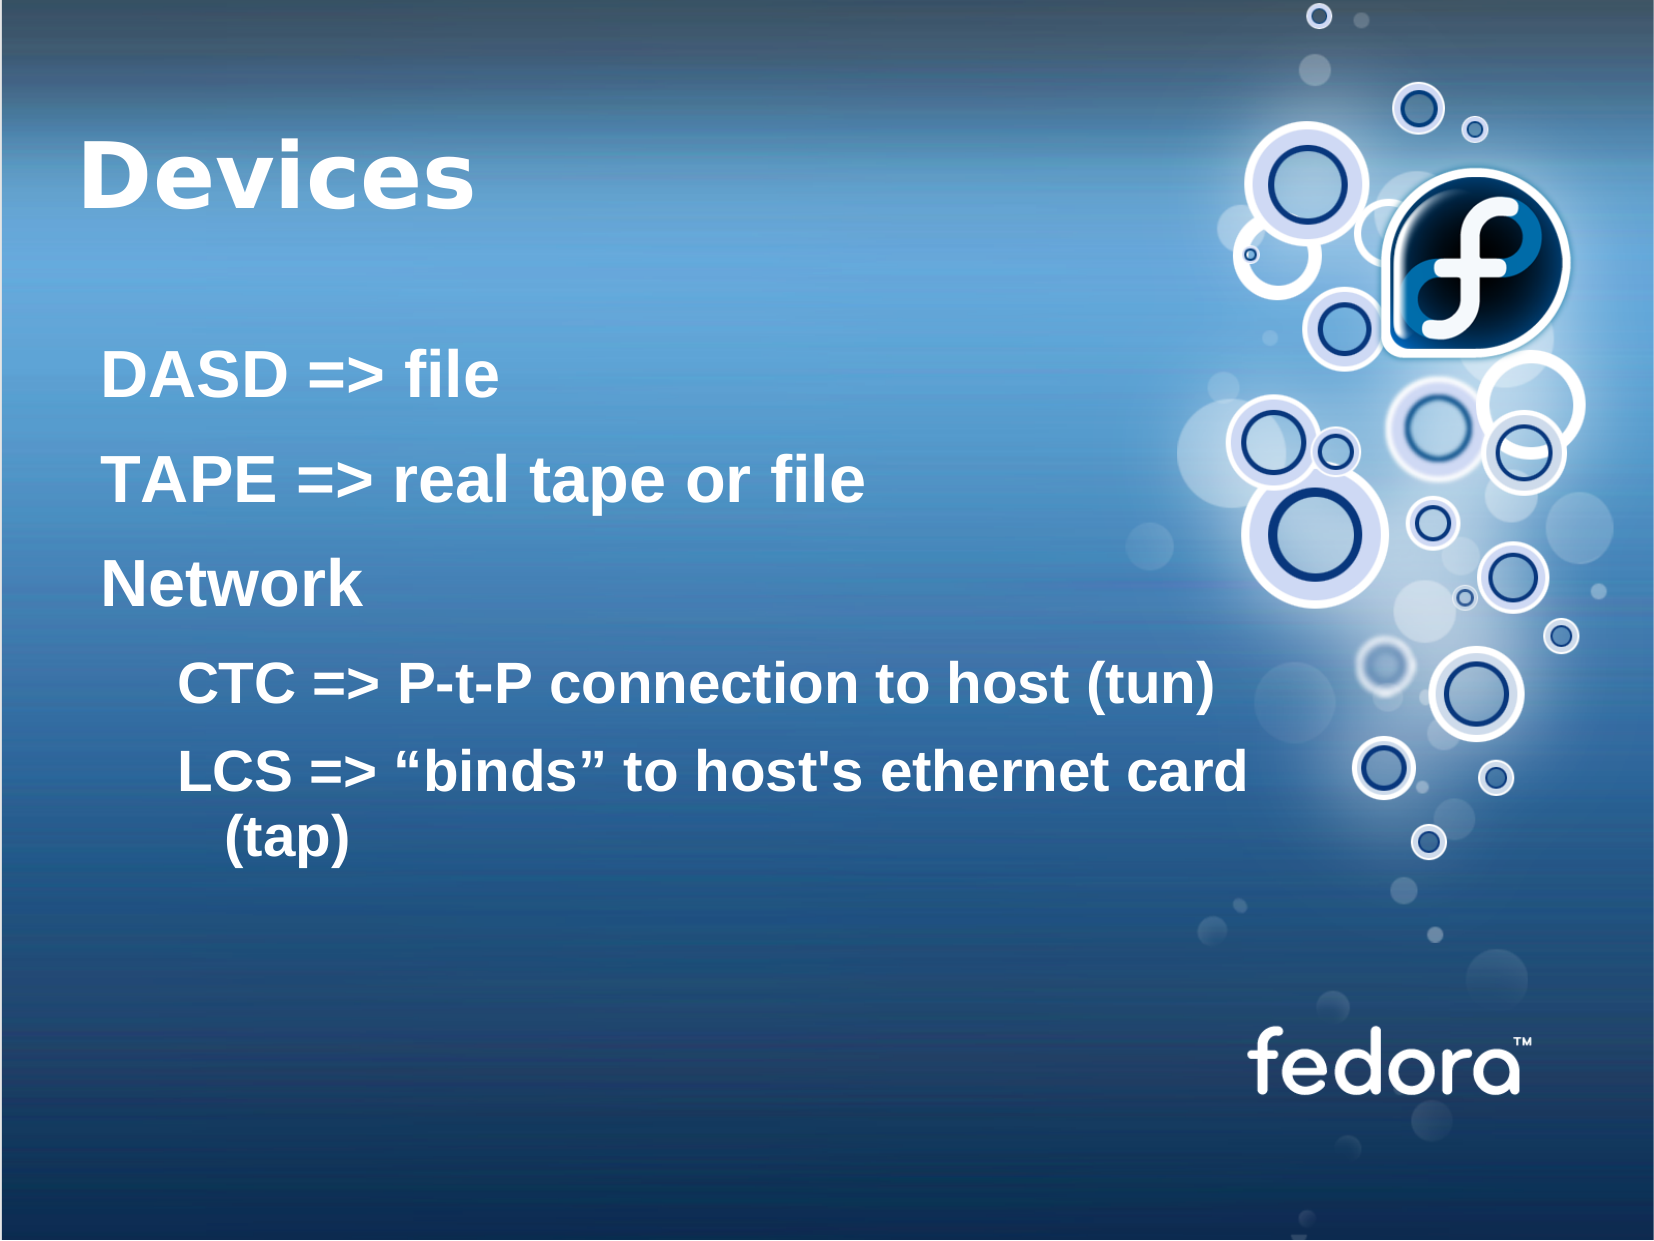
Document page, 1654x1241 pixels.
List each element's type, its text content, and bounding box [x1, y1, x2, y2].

title Devices [76, 80, 1565, 273]
list DASD => file TAPE => real tape or file Network CTC => P-t-P connection to host (tun) LCS => “binds” to host's ethernet card (tap) [82, 337, 1388, 1142]
picture [1, 0, 1654, 1240]
